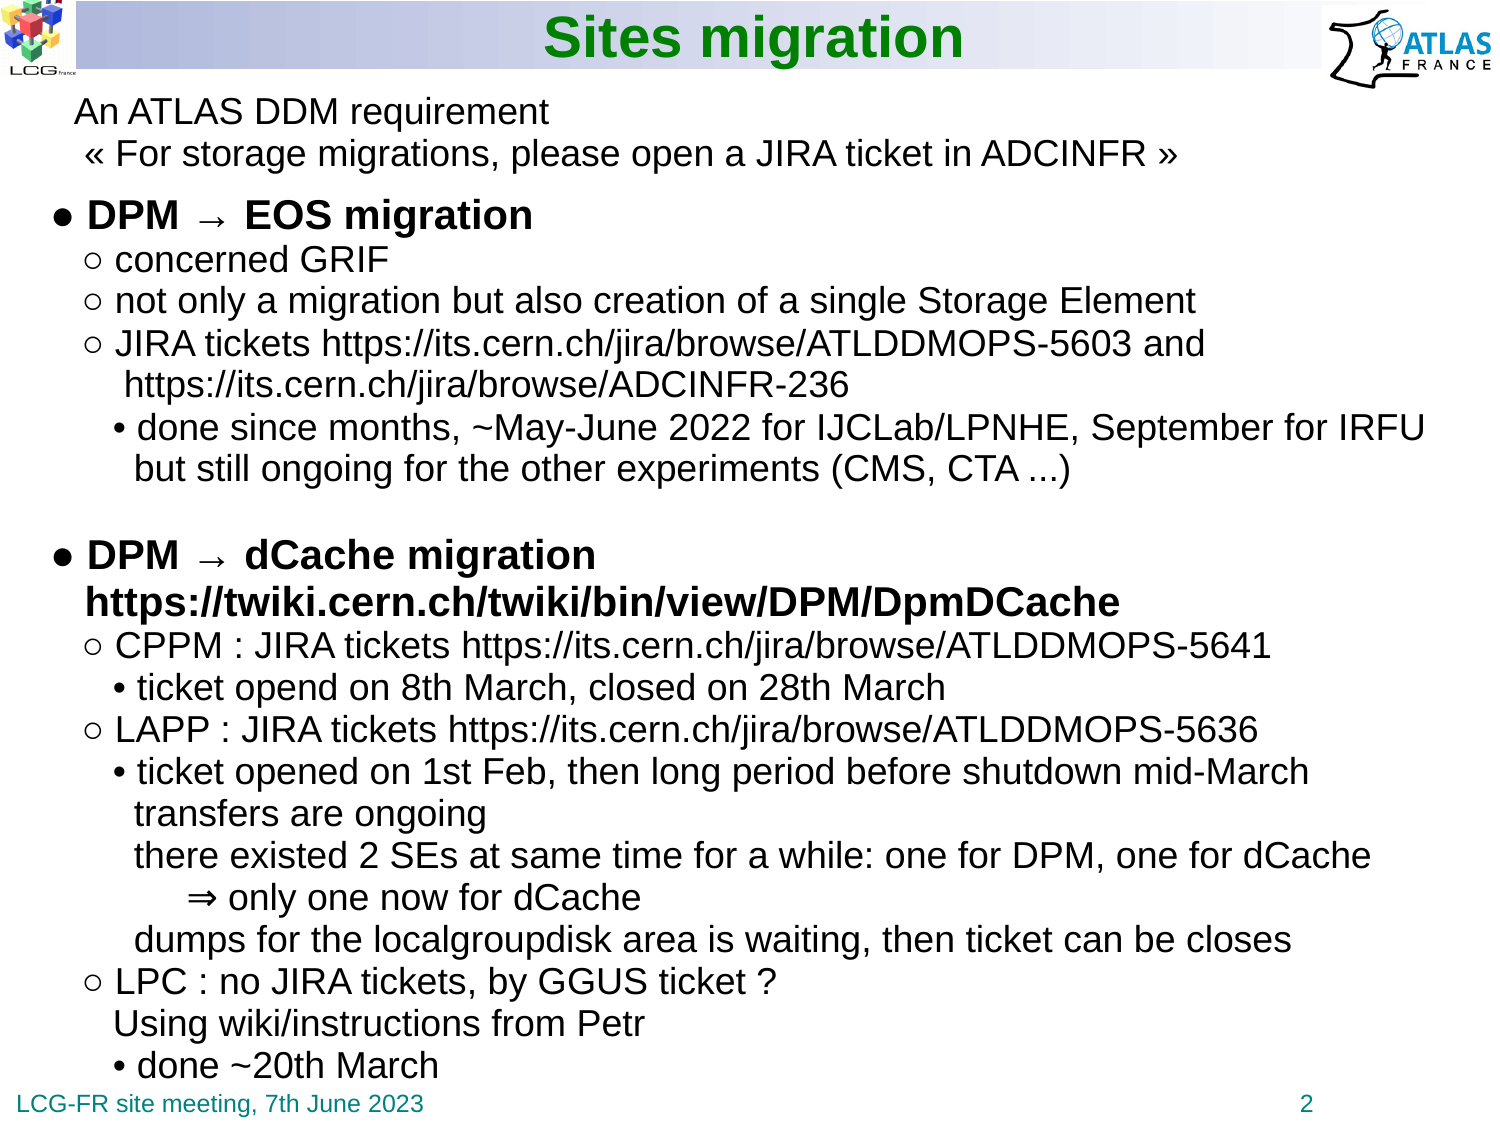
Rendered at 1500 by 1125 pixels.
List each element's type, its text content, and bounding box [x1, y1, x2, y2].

text_box Sites migration [7, 0, 1500, 70]
picture [0, 0, 76, 75]
text_box An ATLAS DDM requirement « For storage migrations, please open a JIRA ticket in ADCINFR » [59, 82, 1453, 224]
picture [1322, 70, 1498, 93]
text_box ● DPM → EOS migration ○ concerned GRIF ○ not only a migration but also creation of a single Storage Element ○ JIRA tickets https://its.cern.ch/jira/browse/ATLDDMOPS-5603 and https://its.cern.ch/jira/browse/ADCINFR-236 • done since months, ~May-June 2022 for IJCLab/LPNHE, September for IRFU but still ongoing for the other experiments (CMS, CTA ...) ● DPM → dCache migration https://twiki.cern.ch/twiki/bin/view/DPM/DpmDCache ○ CPPM : JIRA tickets https://its.cern.ch/jira/browse/ATLDDMOPS-5641 • ticket opend on 8th March, closed on 28th March ○ LAPP : JIRA tickets https://its.cern.ch/jira/browse/ATLDDMOPS-5636 • ticket opened on 1st Feb, then long period before shutdown mid-March transfers are ongoing there existed 2 SEs at same time for a while: one for DPM, one for dCache ⇒ only one now for dCache dumps for the localgroupdisk area is waiting, then ticket can be closes ○ LPC : no JIRA tickets, by GGUS ticket ? Using wiki/instructions from Petr • done ~20th March [35, 184, 1489, 1095]
